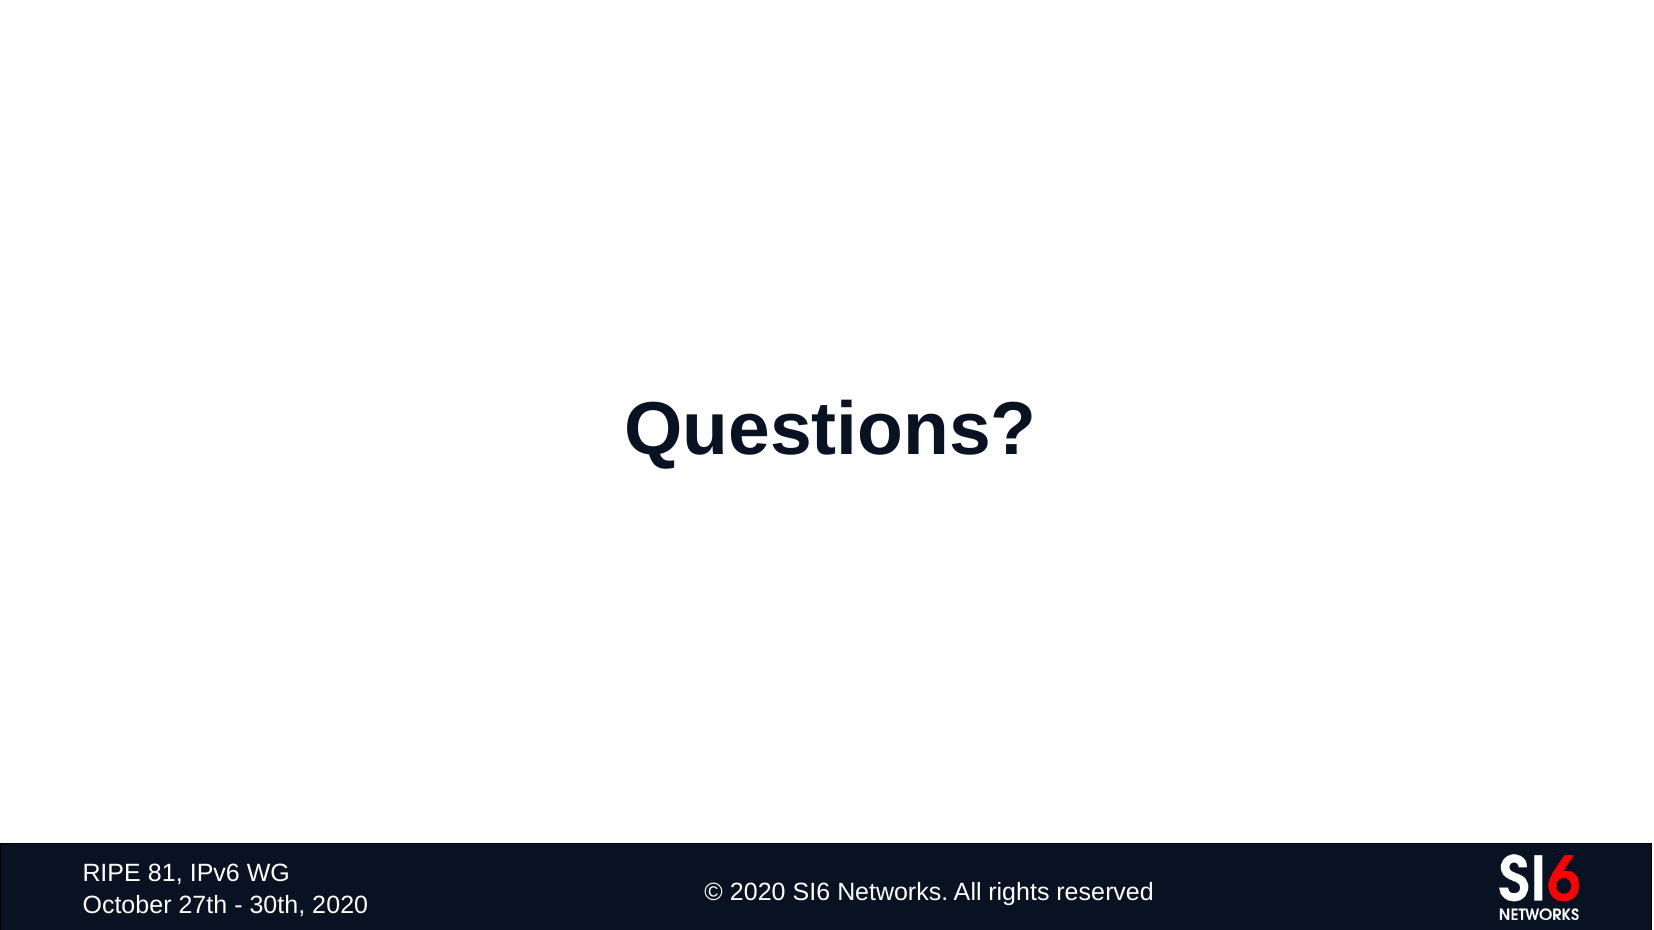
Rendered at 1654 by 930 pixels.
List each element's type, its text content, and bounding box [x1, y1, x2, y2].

picture [1499, 854, 1579, 920]
title Questions? [86, 350, 1575, 507]
